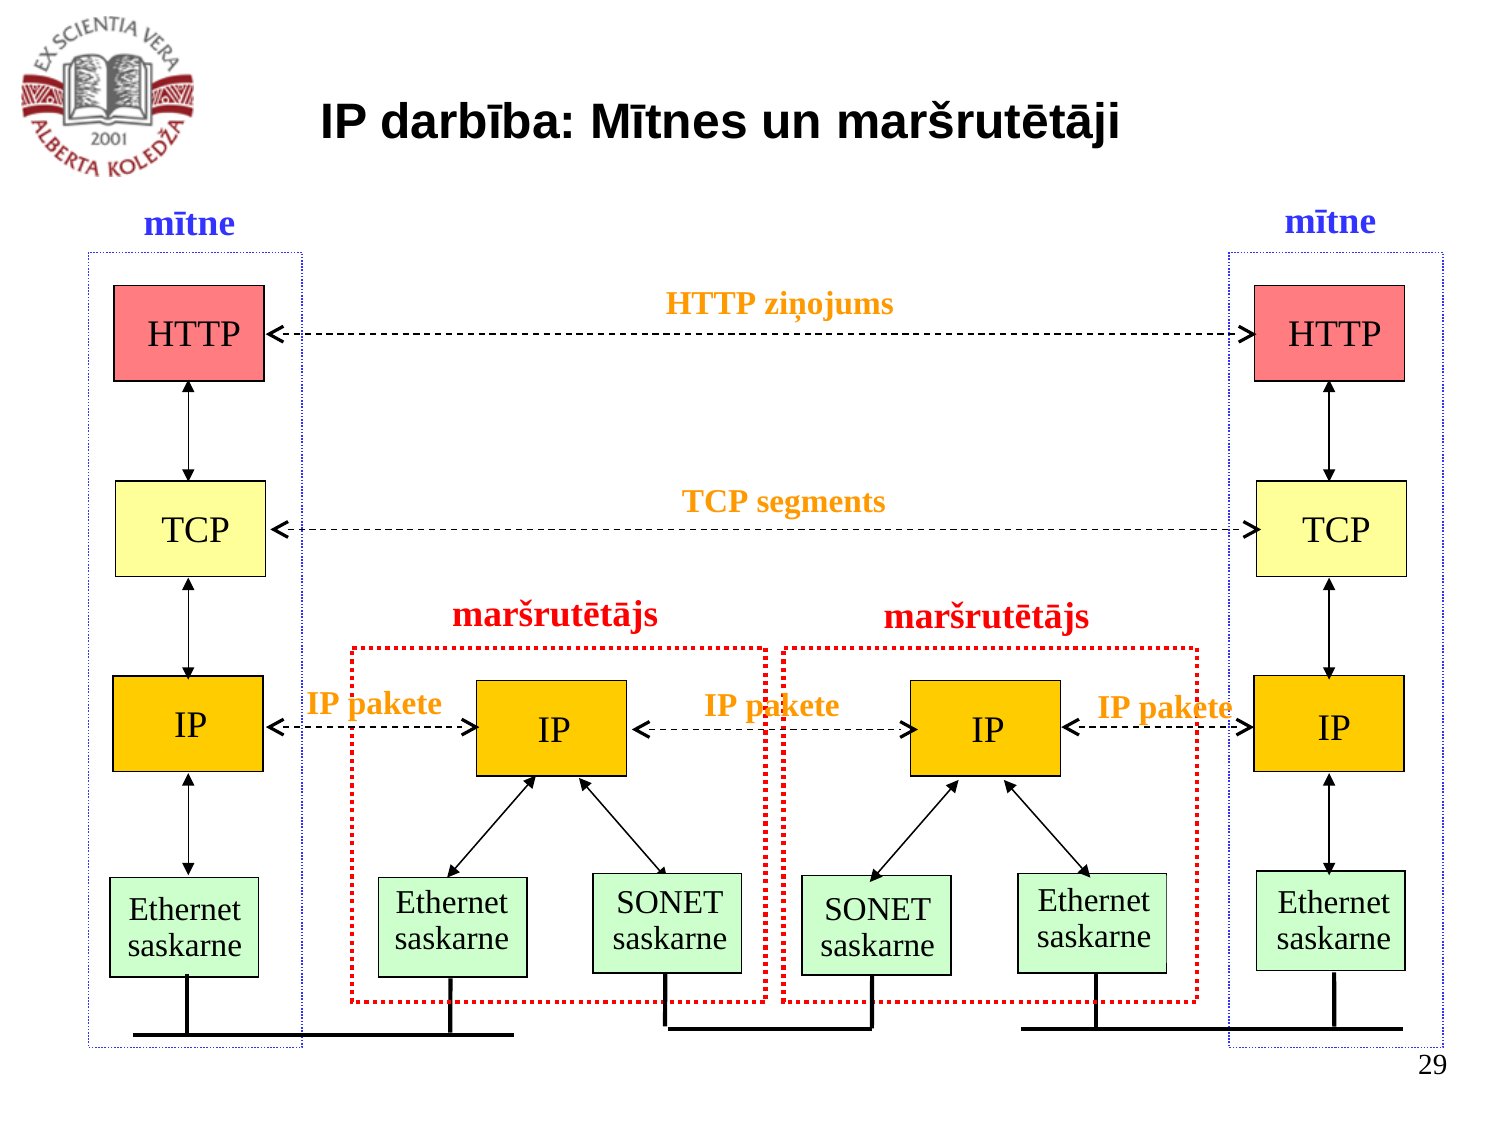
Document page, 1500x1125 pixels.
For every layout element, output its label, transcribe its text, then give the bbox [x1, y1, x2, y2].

text_box Ethernet saskarne [379, 877, 525, 965]
text_box [910, 680, 1061, 777]
text_box IP [159, 692, 223, 754]
text_box TCP [146, 497, 245, 558]
text_box [476, 680, 627, 777]
text_box Ethernet saskarne [1261, 877, 1407, 965]
text_box Ethernet saskarne [112, 883, 258, 972]
text_box maršrutētājs [437, 581, 674, 642]
text_box [1256, 481, 1407, 577]
text_box SONET saskarne [597, 877, 743, 965]
text_box IP [956, 697, 1020, 758]
text_box TCP [1287, 497, 1386, 558]
text_box mītne [128, 190, 251, 252]
text_box [802, 875, 951, 975]
text_box IP [1302, 694, 1366, 756]
text_box SONET saskarne [805, 883, 951, 972]
picture [21, 16, 194, 177]
text_box TCP segments [667, 471, 902, 527]
text_box IP pakete [291, 673, 458, 729]
text_box [1253, 675, 1404, 772]
text_box [115, 481, 266, 577]
text_box <skaitlis> [1312, 1037, 1463, 1101]
text_box IP pakete [689, 675, 855, 732]
text_box Ethernet saskarne [1021, 875, 1167, 963]
text_box [1017, 873, 1167, 973]
text_box mītne [1269, 188, 1392, 249]
text_box IP [522, 697, 586, 758]
text_box [870, 875, 951, 883]
text_box [1256, 871, 1406, 971]
text_box [378, 877, 528, 978]
text_box maršrutētājs [868, 583, 1105, 645]
text_box [1254, 285, 1405, 381]
text_box [113, 675, 264, 772]
title IP darbība: Mītnes un maršrutētāji [50, 62, 1374, 175]
text_box HTTP [132, 301, 257, 363]
text_box HTTP [1273, 301, 1397, 363]
text_box HTTP ziņojums [651, 273, 910, 330]
text_box [109, 877, 259, 978]
text_box IP pakete [1082, 678, 1249, 734]
text_box [113, 285, 264, 381]
text_box [592, 873, 742, 973]
